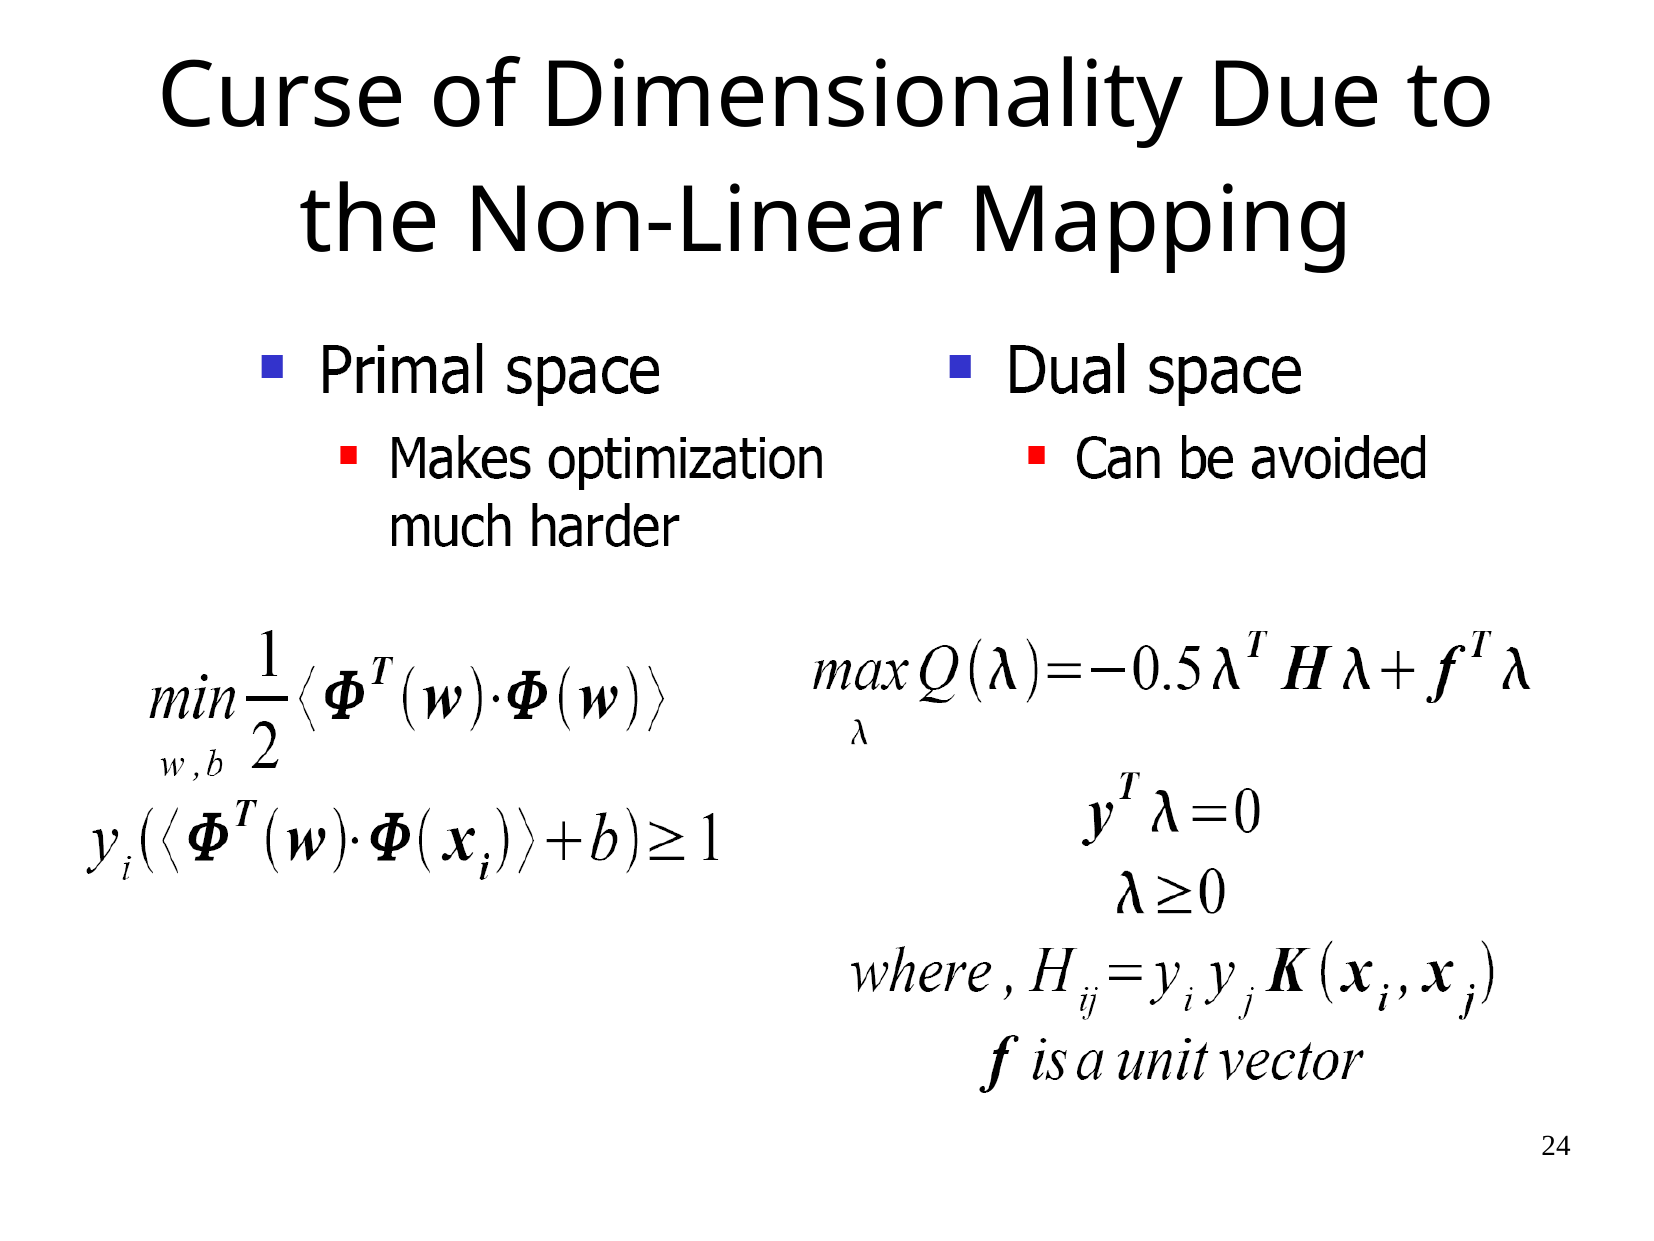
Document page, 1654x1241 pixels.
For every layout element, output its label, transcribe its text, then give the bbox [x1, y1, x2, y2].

picture [59, 332, 1562, 1126]
title Curse of Dimensionality Due to the Non-Linear Mapping [82, 49, 1571, 257]
